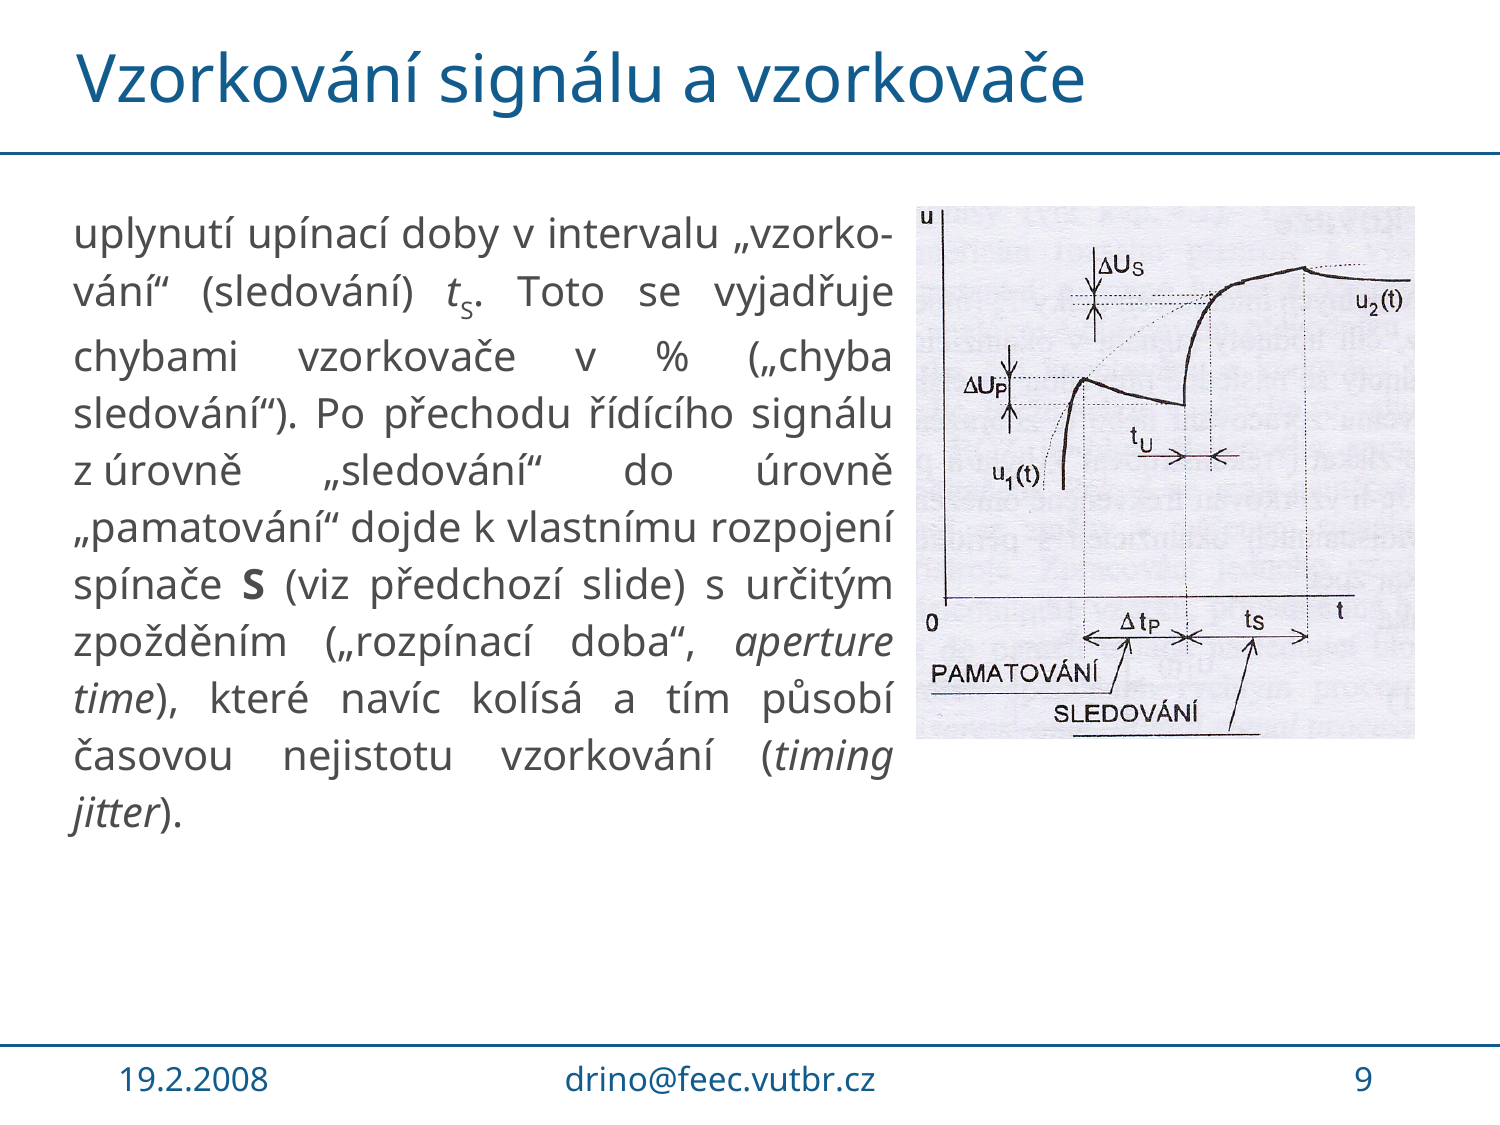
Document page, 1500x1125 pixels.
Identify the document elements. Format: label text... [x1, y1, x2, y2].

title Vzorkování signálu a vzorkovače [0, 0, 1500, 152]
text_box uplynutí upínací doby v intervalu „vzorko-vání“ (sledování) tS. Toto se vyjadřuje chybami vzorkovače v % („chyba sledování“). Po přechodu řídícího signálu z úrovně „sledování“ do úrovně „pamatování“ dojde k vlastnímu rozpojení spínače S (viz předchozí slide) s určitým zpožděním („rozpínací doba“, aperture time), které navíc kolísá a tím působí časovou nejistotu vzorkování (timing jitter). [59, 196, 1442, 848]
text_box 20 [1075, 1049, 1388, 1125]
text_box 19.2.2008 [103, 1049, 432, 1125]
picture [916, 206, 1415, 739]
text_box drino@feec.vutbr.cz [454, 1049, 987, 1125]
